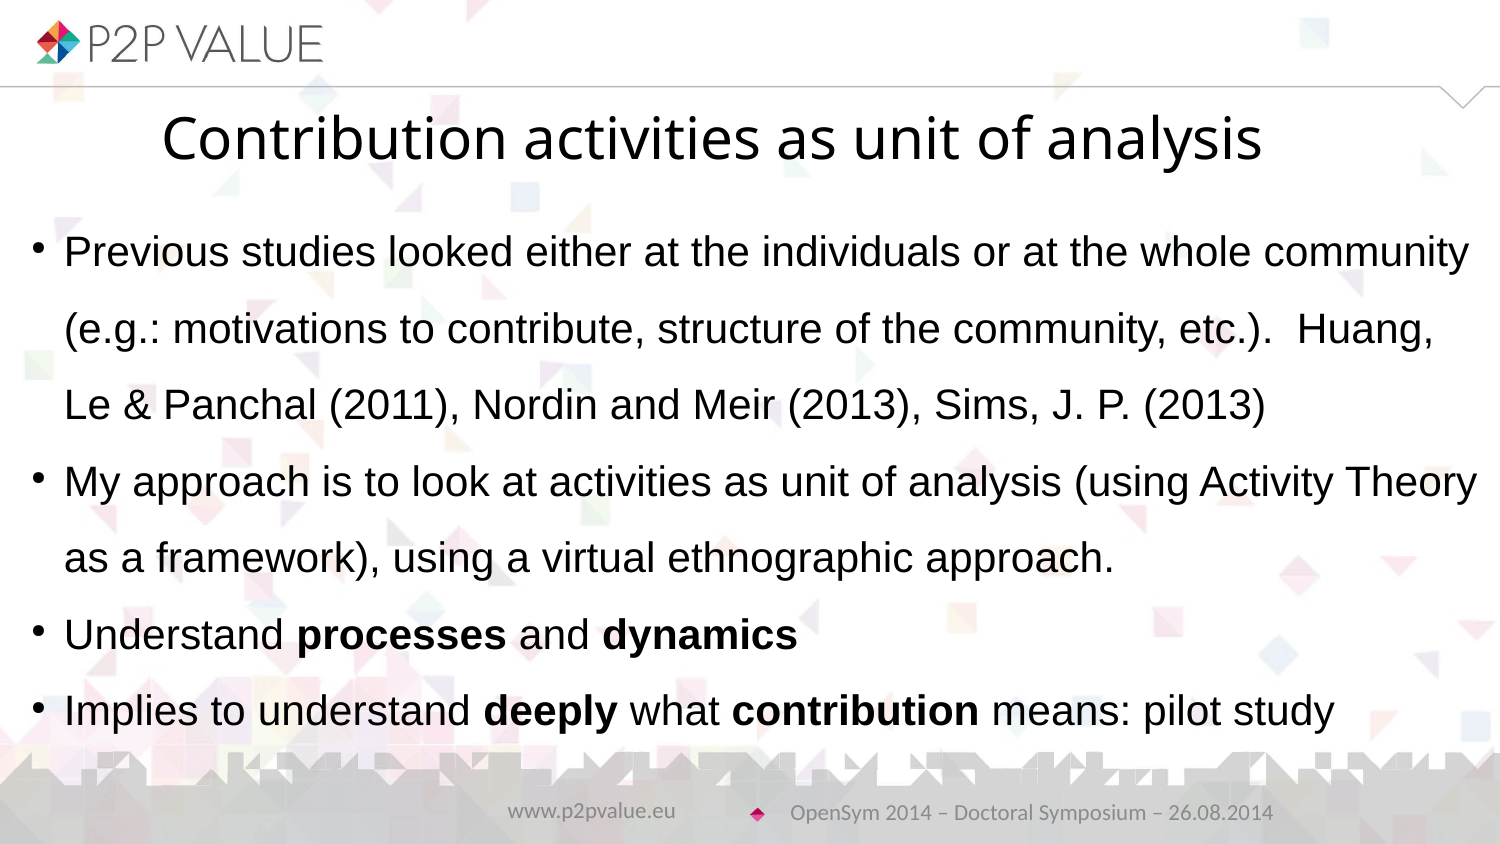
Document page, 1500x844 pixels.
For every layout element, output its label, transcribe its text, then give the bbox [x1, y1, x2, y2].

text_box www.p2pvalue.eu [501, 789, 720, 829]
title Contribution activities as unit of analysis [60, 92, 1366, 181]
subtitle Previous studies looked either at the individuals or at the whole community (e.g.: motivations to contribute, structure of the community, etc.). Huang, Le & Panchal (2011), Nordin and Meir (2013), Sims, J. P. (2013) My approach is to look at activities as unit of analysis (using Activity Theory as a framework), using a virtual ethnographic approach. Understand processes and dynamics Implies to understand deeply what contribution means: pilot study [17, 191, 1499, 747]
picture [0, 0, 1500, 844]
text_box OpenSym 2014 – Doctoral Symposium – 26.08.2014 [777, 788, 1470, 834]
